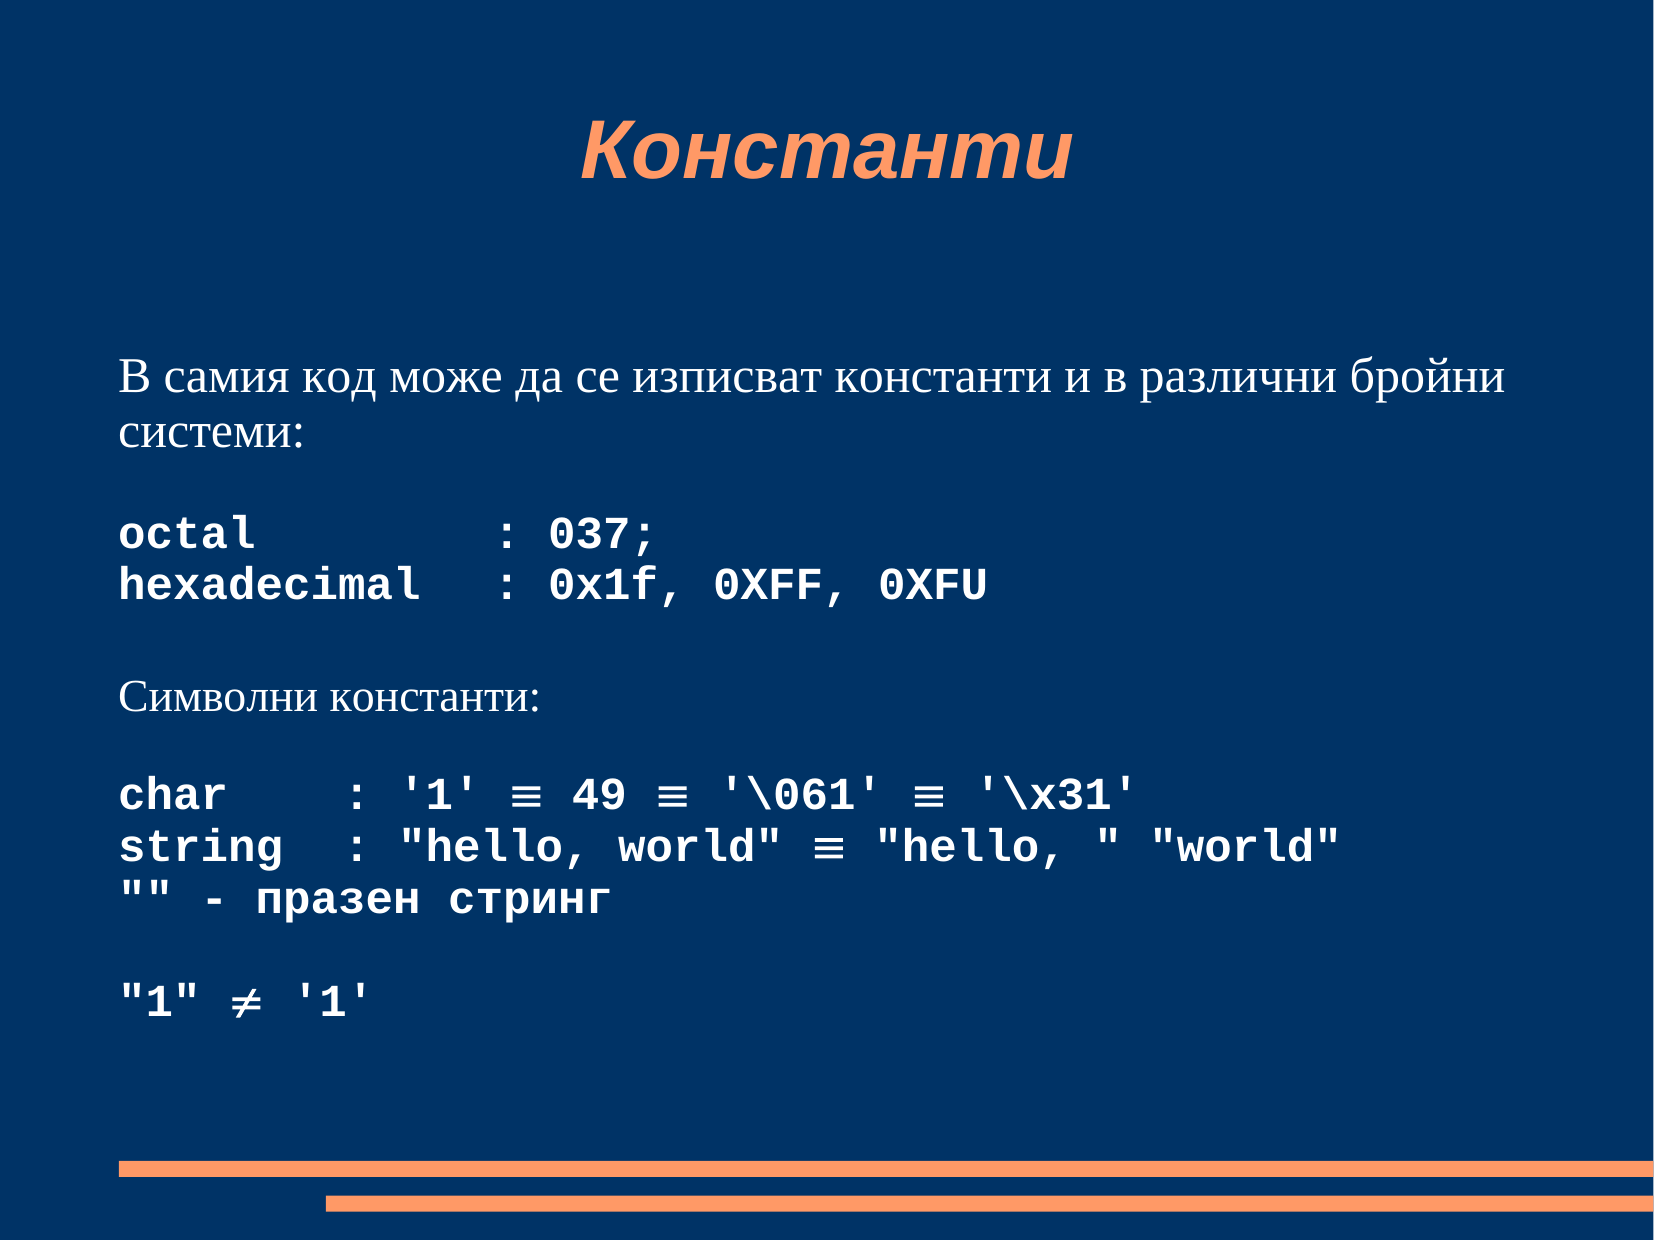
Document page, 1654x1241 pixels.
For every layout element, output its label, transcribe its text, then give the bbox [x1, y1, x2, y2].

text_box В самия код може да се изписват константи и в различни бройни системи: octal : 037; hexadecimal : 0x1f, 0XFF, 0XFU Символни константи: char : '1'  49  '\061'  '\x31' string : "hello, world"  "hello, " "world" "" - празен стринг "1"  '1' [118, 265, 1625, 1175]
title Константи [121, 46, 1534, 254]
